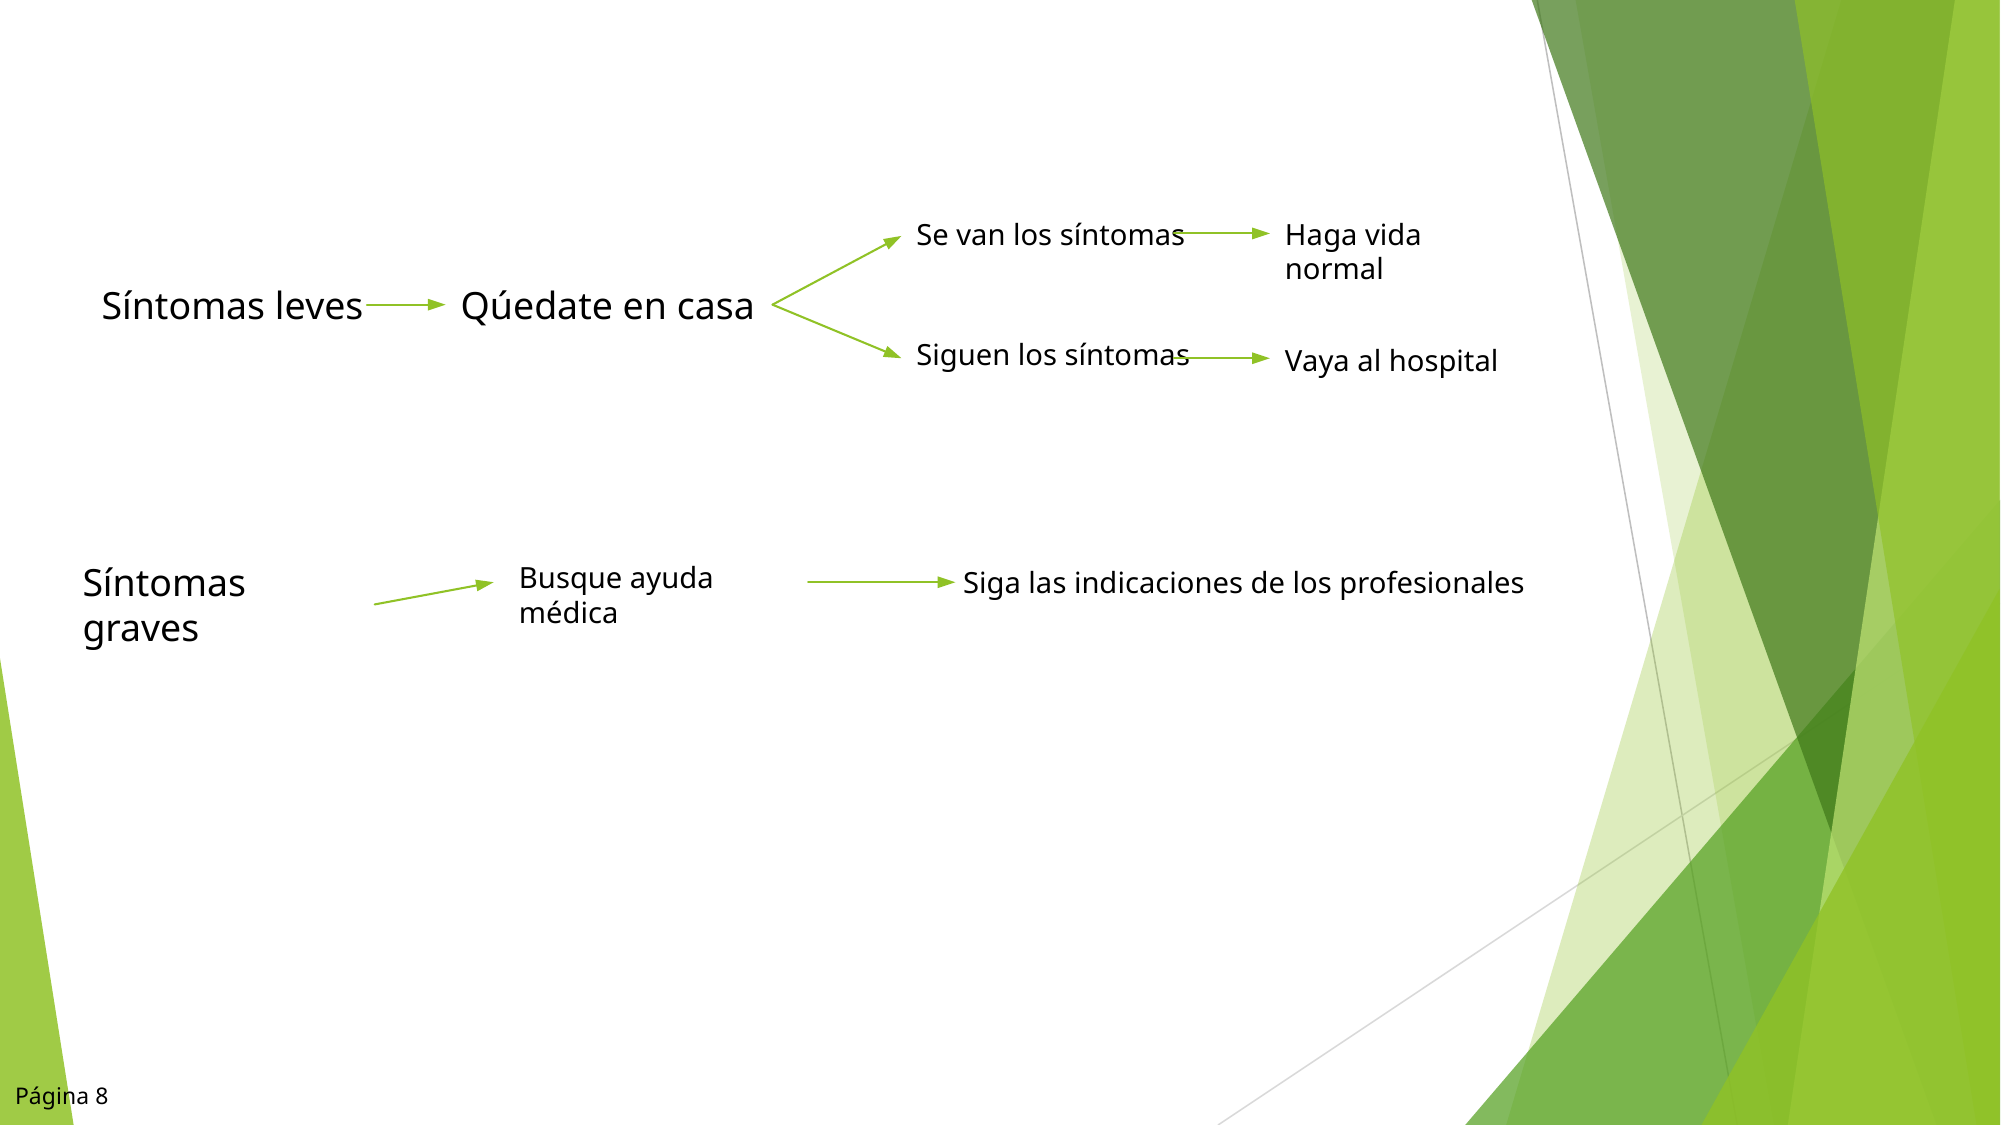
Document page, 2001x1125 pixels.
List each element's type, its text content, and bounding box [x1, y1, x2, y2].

text_box Siga las indicaciones de los profesionales [948, 557, 1570, 608]
text_box Haga vida normal [1269, 208, 1535, 259]
text_box Vaya al hospital [1269, 334, 1542, 386]
text_box Página 8 [0, 1065, 1034, 1125]
text_box Busque ayuda médica [503, 551, 832, 603]
text_box Qúedate en casa [445, 274, 794, 335]
text_box Se van los síntomas [901, 208, 1228, 259]
text_box Síntomas leves [86, 274, 445, 335]
text_box Siguen los síntomas [901, 328, 1211, 380]
text_box Síntomas graves [67, 551, 375, 613]
